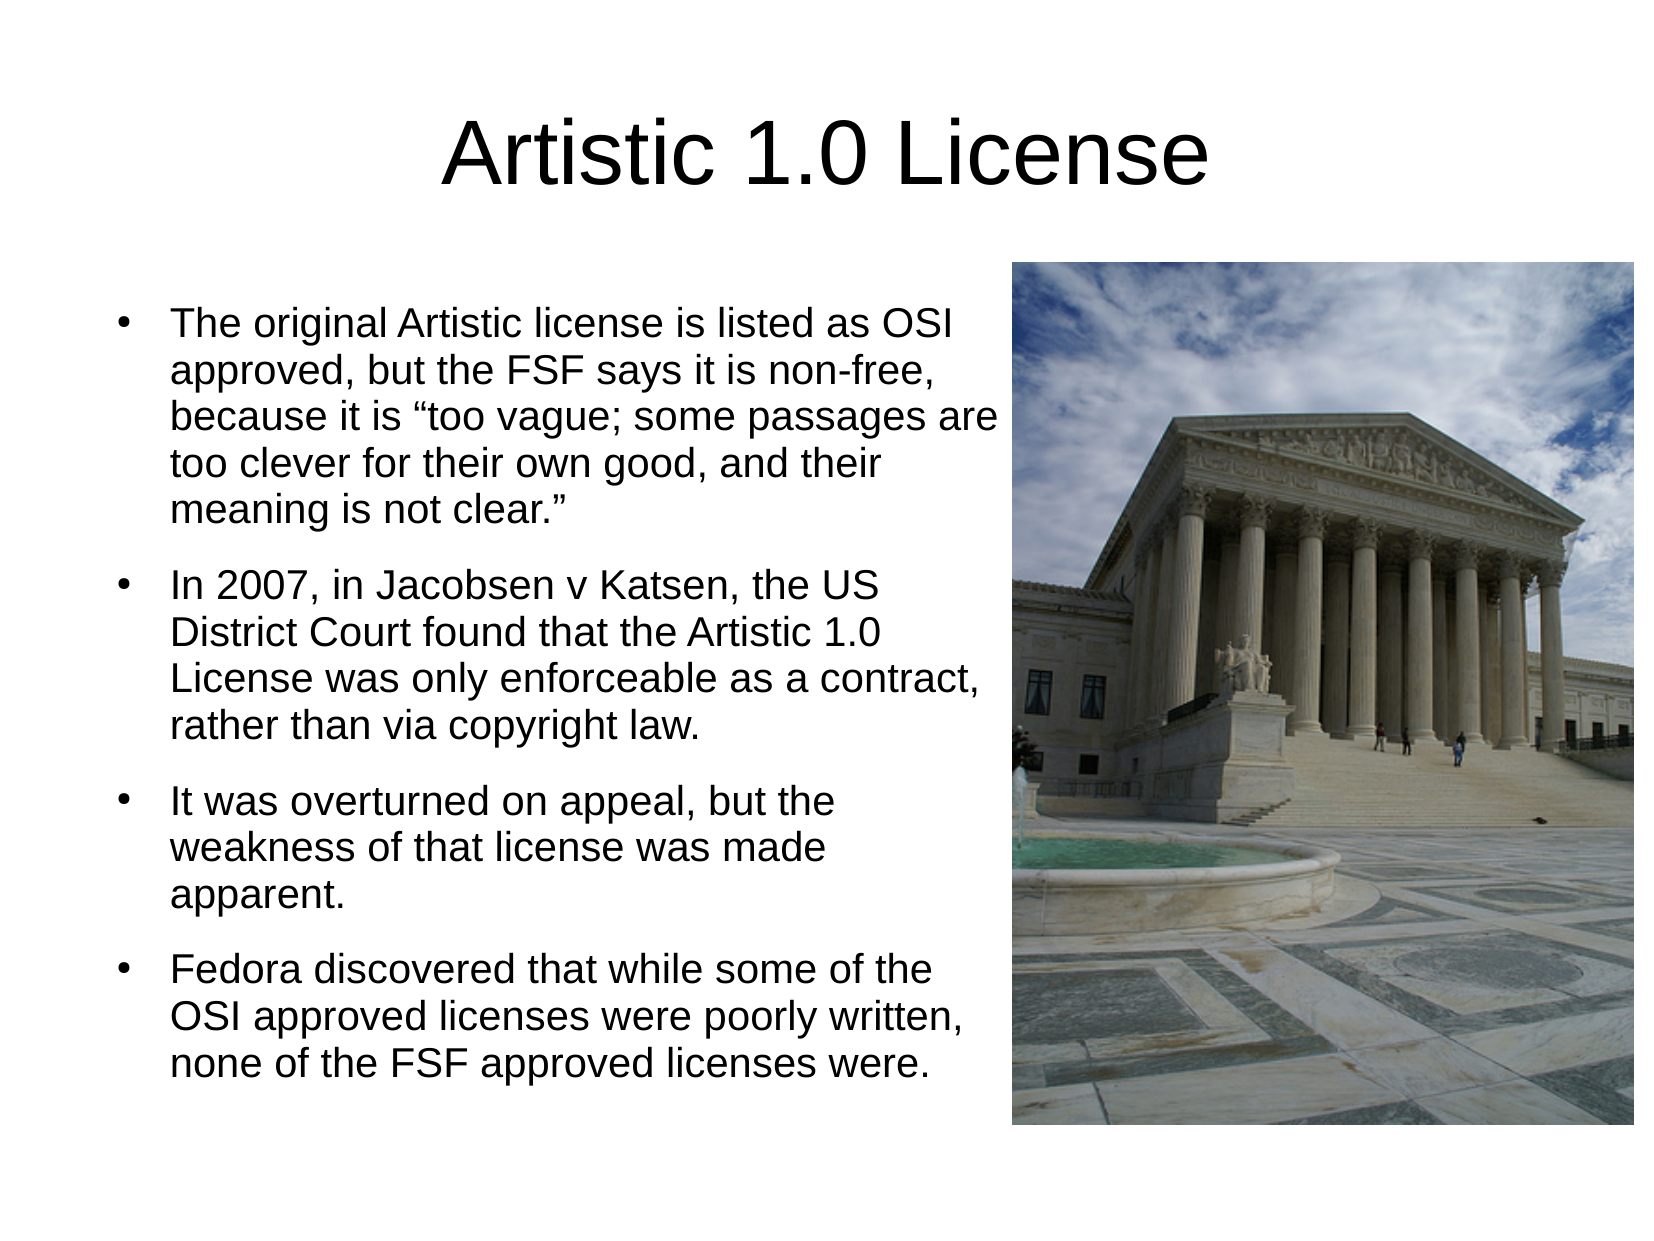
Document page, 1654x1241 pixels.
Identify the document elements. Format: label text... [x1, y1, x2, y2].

list The original Artistic license is listed as OSI approved, but the FSF says it is non-free, because it is “too vague; some passages are too clever for their own good, and their meaning is not clear.” In 2007, in Jacobsen v Katsen, the US District Court found that the Artistic 1.0 License was only enforceable as a contract, rather than via copyright law. It was overturned on appeal, but the weakness of that license was made apparent. Fedora discovered that while some of the OSI approved licenses were poorly written, none of the FSF approved licenses were. [98, 300, 1012, 1104]
picture [1012, 262, 1634, 1126]
title Artistic 1.0 License [82, 56, 1571, 250]
